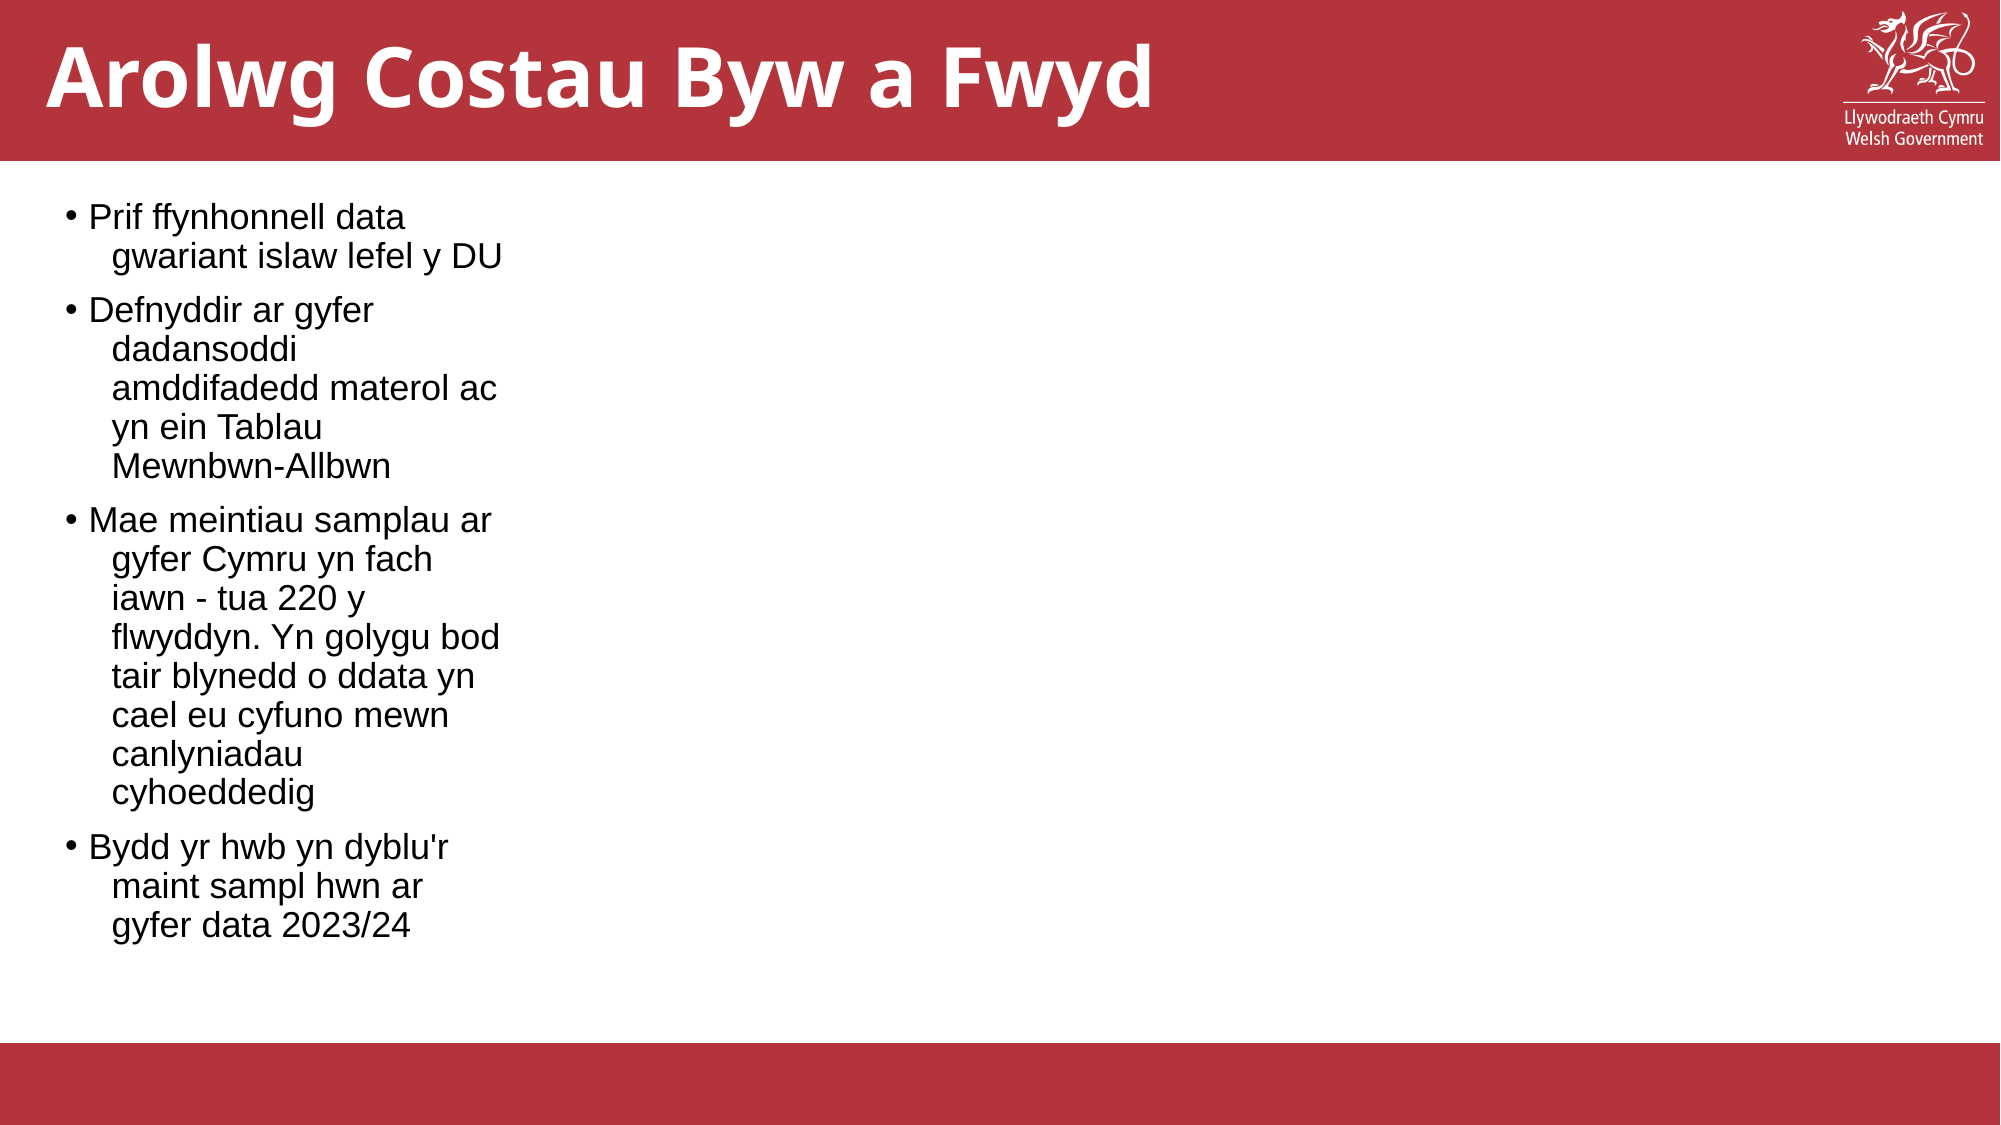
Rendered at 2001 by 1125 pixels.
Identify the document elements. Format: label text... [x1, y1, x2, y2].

title Arolwg Costau Byw a Fwyd [31, 27, 1757, 134]
list Prif ffynhonnell data gwariant islaw lefel y DU Defnyddir ar gyfer dadansoddi amddifadedd materol ac yn ein Tablau Mewnbwn-Allbwn Mae meintiau samplau ar gyfer Cymru yn fach iawn - tua 220 y flwyddyn. Yn golygu bod tair blynedd o ddata yn cael eu cyfuno mewn canlyniadau cyhoeddedig Bydd yr hwb yn dyblu'r maint sampl hwn ar gyfer data 2023/24 [50, 190, 1971, 1016]
